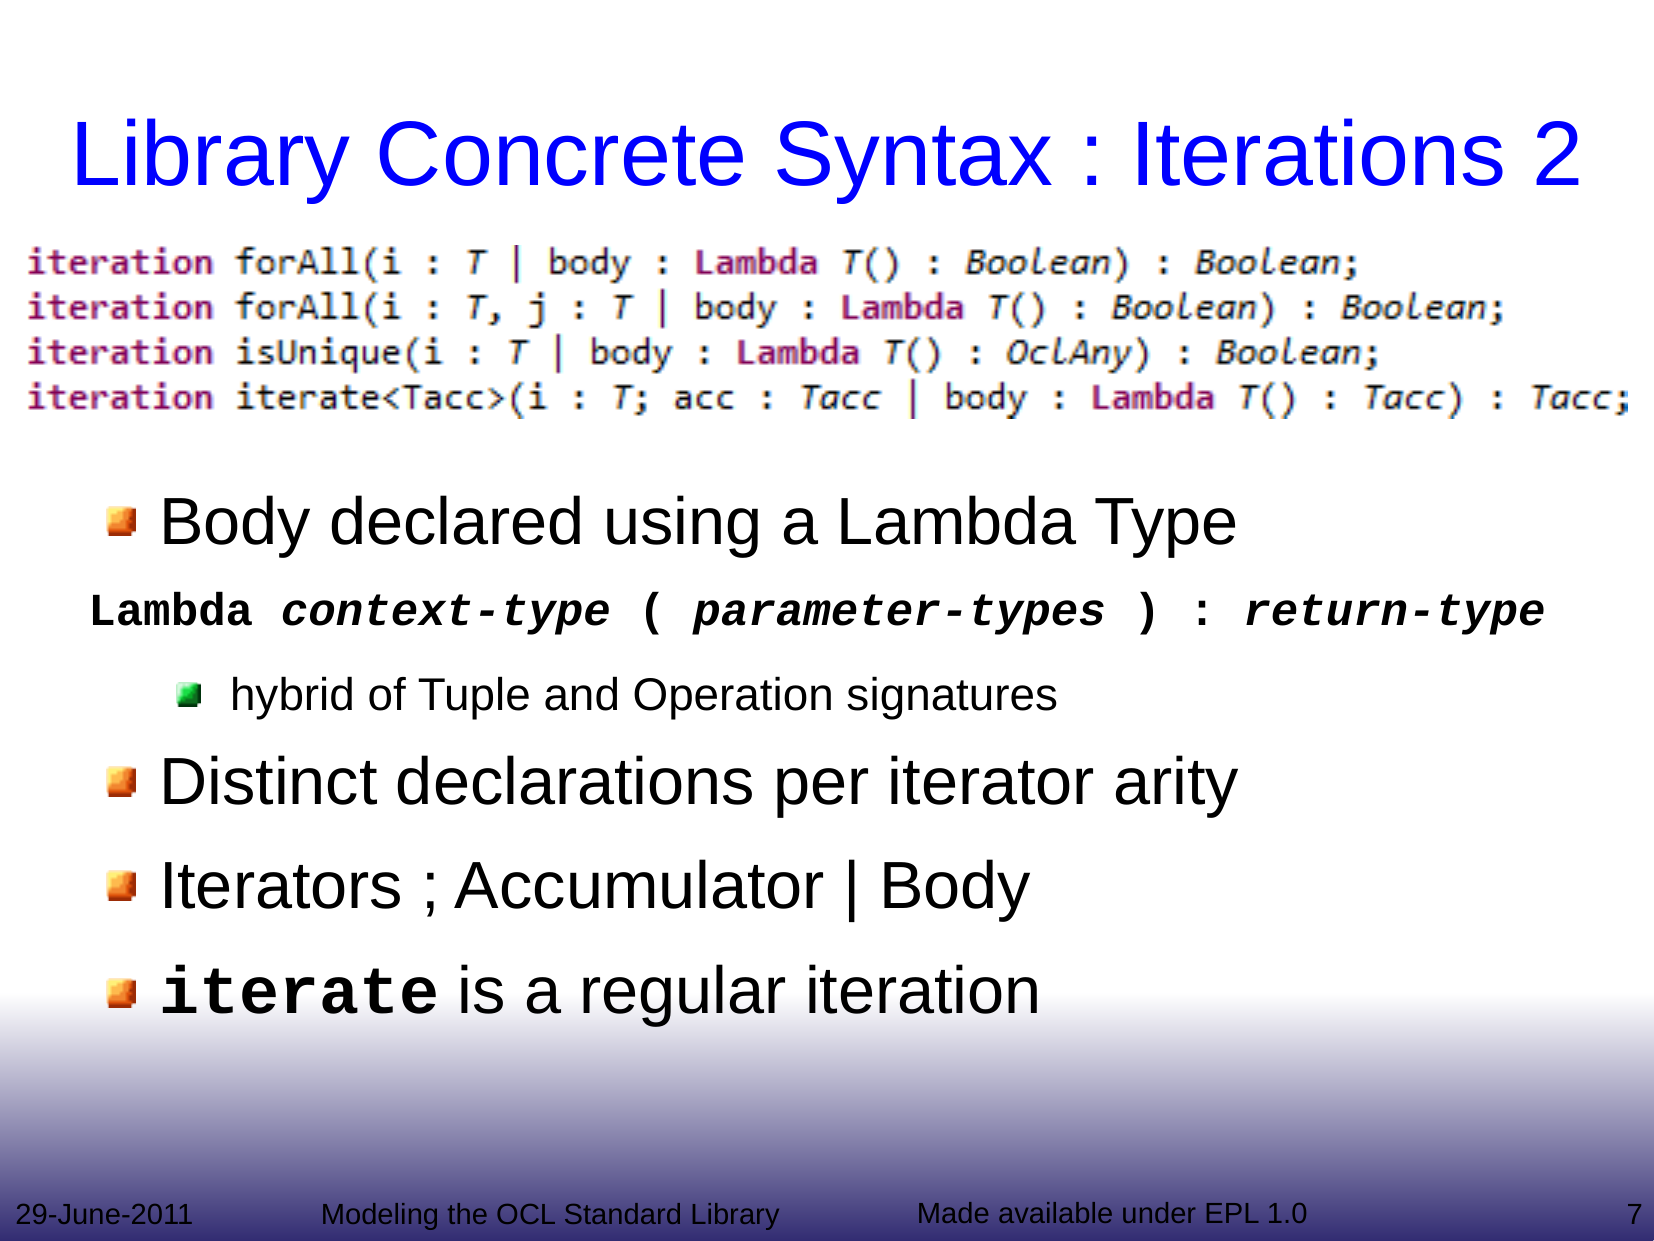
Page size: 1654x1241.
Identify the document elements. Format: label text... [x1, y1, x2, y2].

picture [27, 245, 1628, 419]
title Library Concrete Syntax : Iterations 2 [47, 49, 1609, 245]
list Body declared using a Lambda Type Lambda context-type ( parameter-types ) : return-type hybrid of Tuple and Operation signatures Distinct declarations per iterator arity Iterators ; Accumulator | Body iterate is a regular iteration [88, 483, 1577, 1109]
